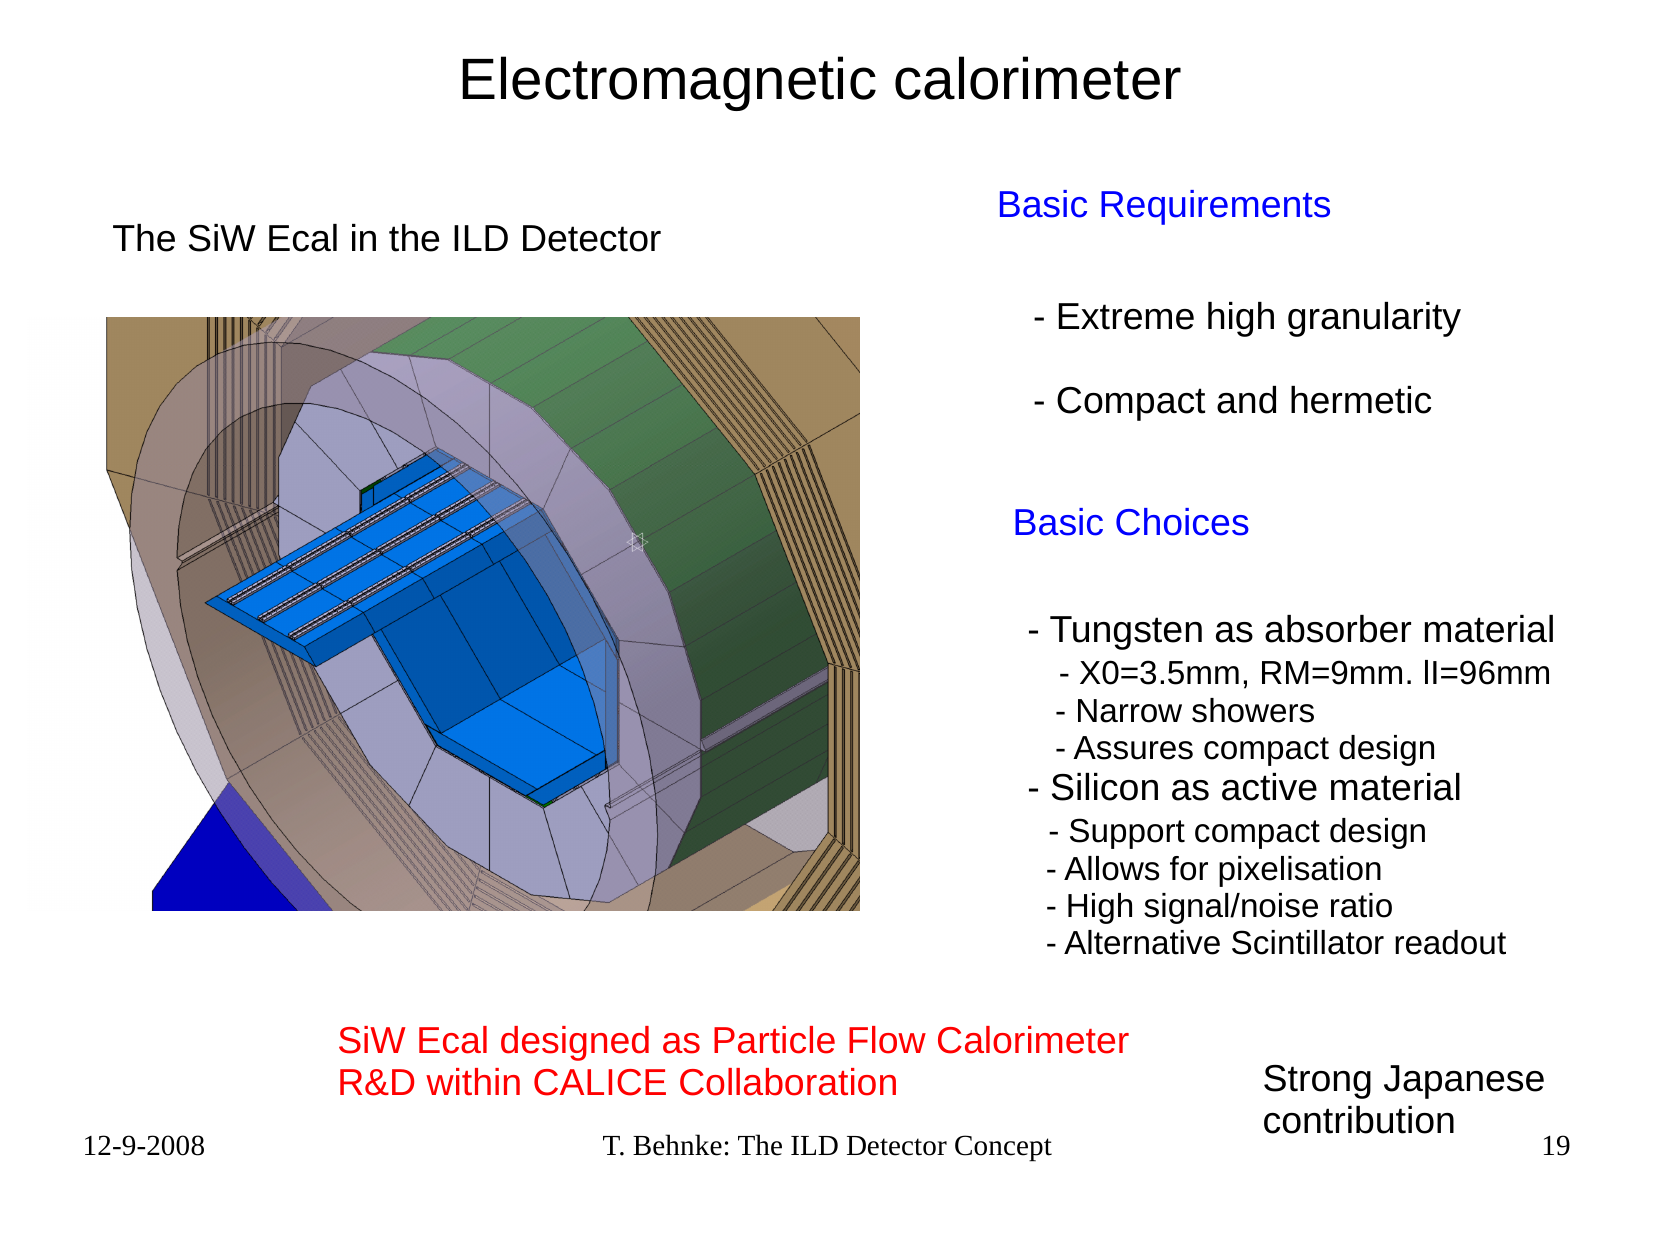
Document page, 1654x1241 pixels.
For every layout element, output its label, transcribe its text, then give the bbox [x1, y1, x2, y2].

text_box - Extreme high granularity - Compact and hermetic [1018, 288, 1545, 434]
text_box Basic Requirements [982, 175, 1387, 235]
text_box - Tungsten as absorber material - X0=3.5mm, RM=9mm. lI=96mm - Narrow showers - Assures compact design - Silicon as active material - Support compact design - Allows for pixelisation - High signal/noise ratio - Alternative Scintillator readout [1012, 601, 1586, 971]
picture [27, 317, 860, 911]
text_box Basic Choices [997, 494, 1286, 553]
text_box Strong Japanese contribution [1248, 1050, 1561, 1150]
text_box The SiW Ecal in the ILD Detector [97, 210, 739, 269]
title Electromagnetic calorimeter [76, 0, 1565, 159]
text_box SiW Ecal designed as Particle Flow Calorimeter R&D within CALICE Collaboration [322, 1012, 1235, 1115]
